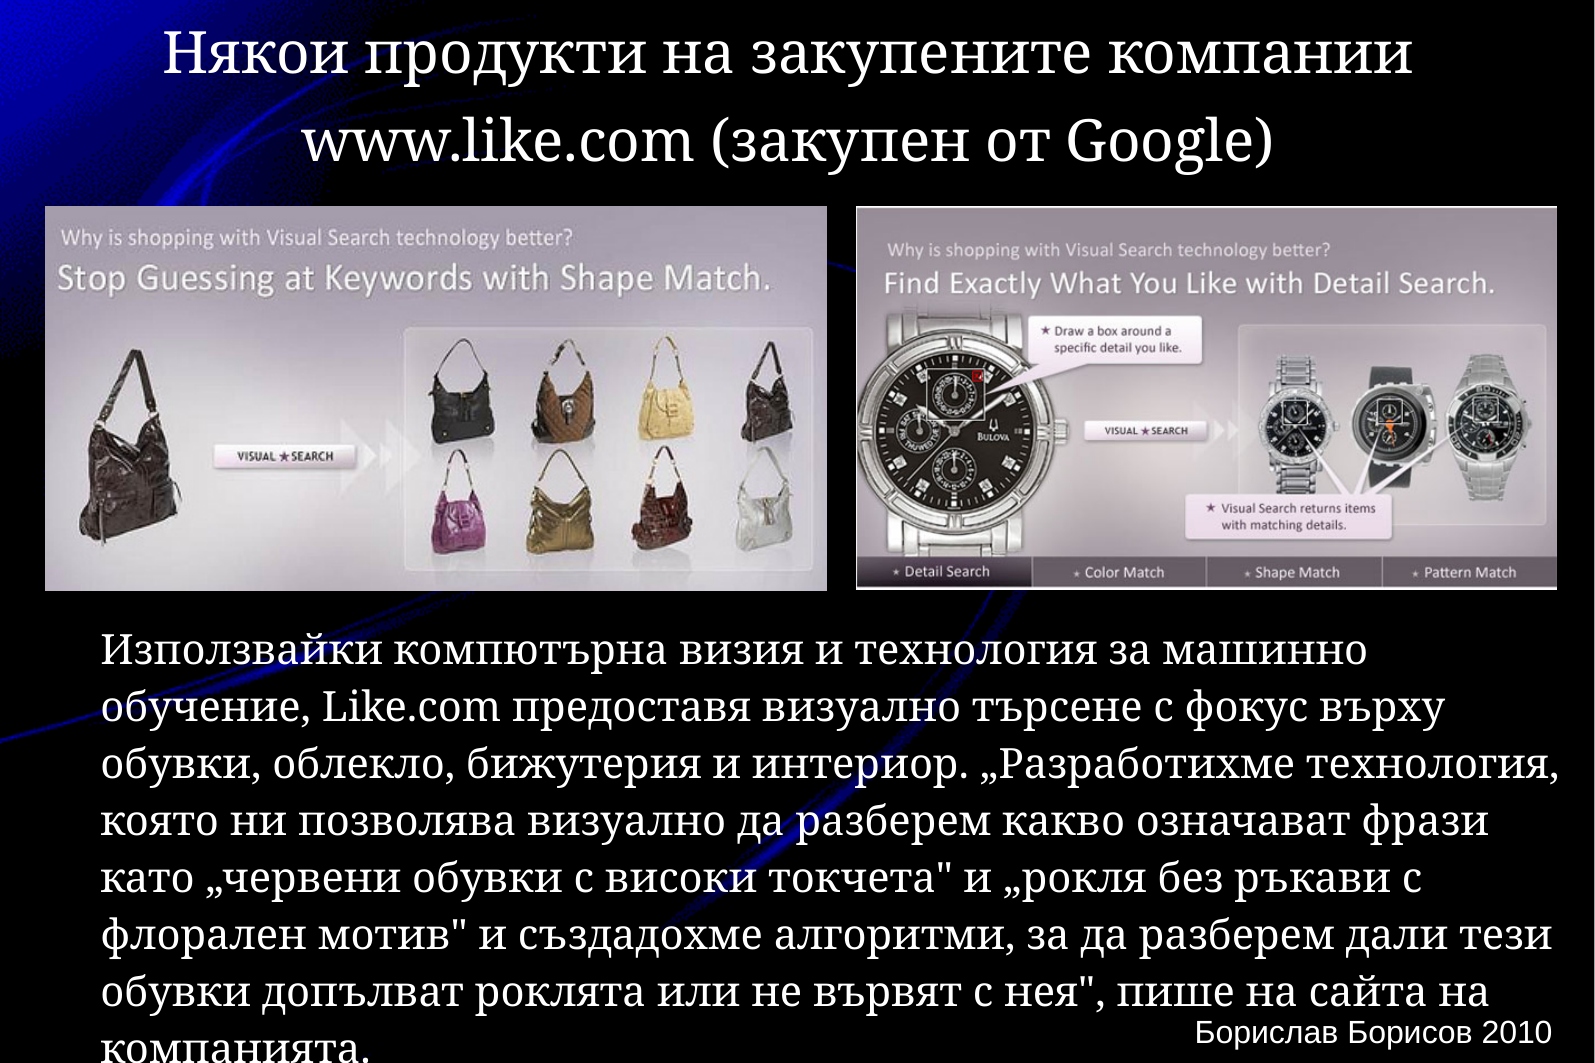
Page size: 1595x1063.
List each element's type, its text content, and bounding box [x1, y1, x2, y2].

picture [0, 0, 1595, 1063]
title Някои продукти на закупените компании [70, 12, 1506, 89]
text_box Борислав Борисов 2010 [1179, 1007, 1595, 1063]
picture [156, 1045, 163, 1063]
picture [190, 1043, 200, 1063]
picture [342, 1052, 351, 1061]
title www.like.com (закупен от Google) [70, 101, 1506, 178]
picture [242, 1053, 253, 1063]
picture [109, 1052, 120, 1063]
picture [166, 1046, 173, 1063]
picture [130, 1043, 142, 1061]
picture [295, 1053, 305, 1063]
picture [270, 1048, 281, 1063]
picture [215, 1052, 224, 1061]
picture [296, 1043, 305, 1051]
list Използвайки компютърна визия и технология за машинно обучение, Like.com предоставя визуално търсене с фокус върху обувки, облекло, бижутерия и интериор. „Разработихме технология, която ни позволява визуално да разберем какво означават фрази като „червени обувки с високи токчета" и „рокля без ръкави с флорален мотив" и създадохме алгоритми, за да разберем дали тези обувки допълват роклята или не вървят с нея", пише на сайта на компанията. [29, 620, 1565, 975]
